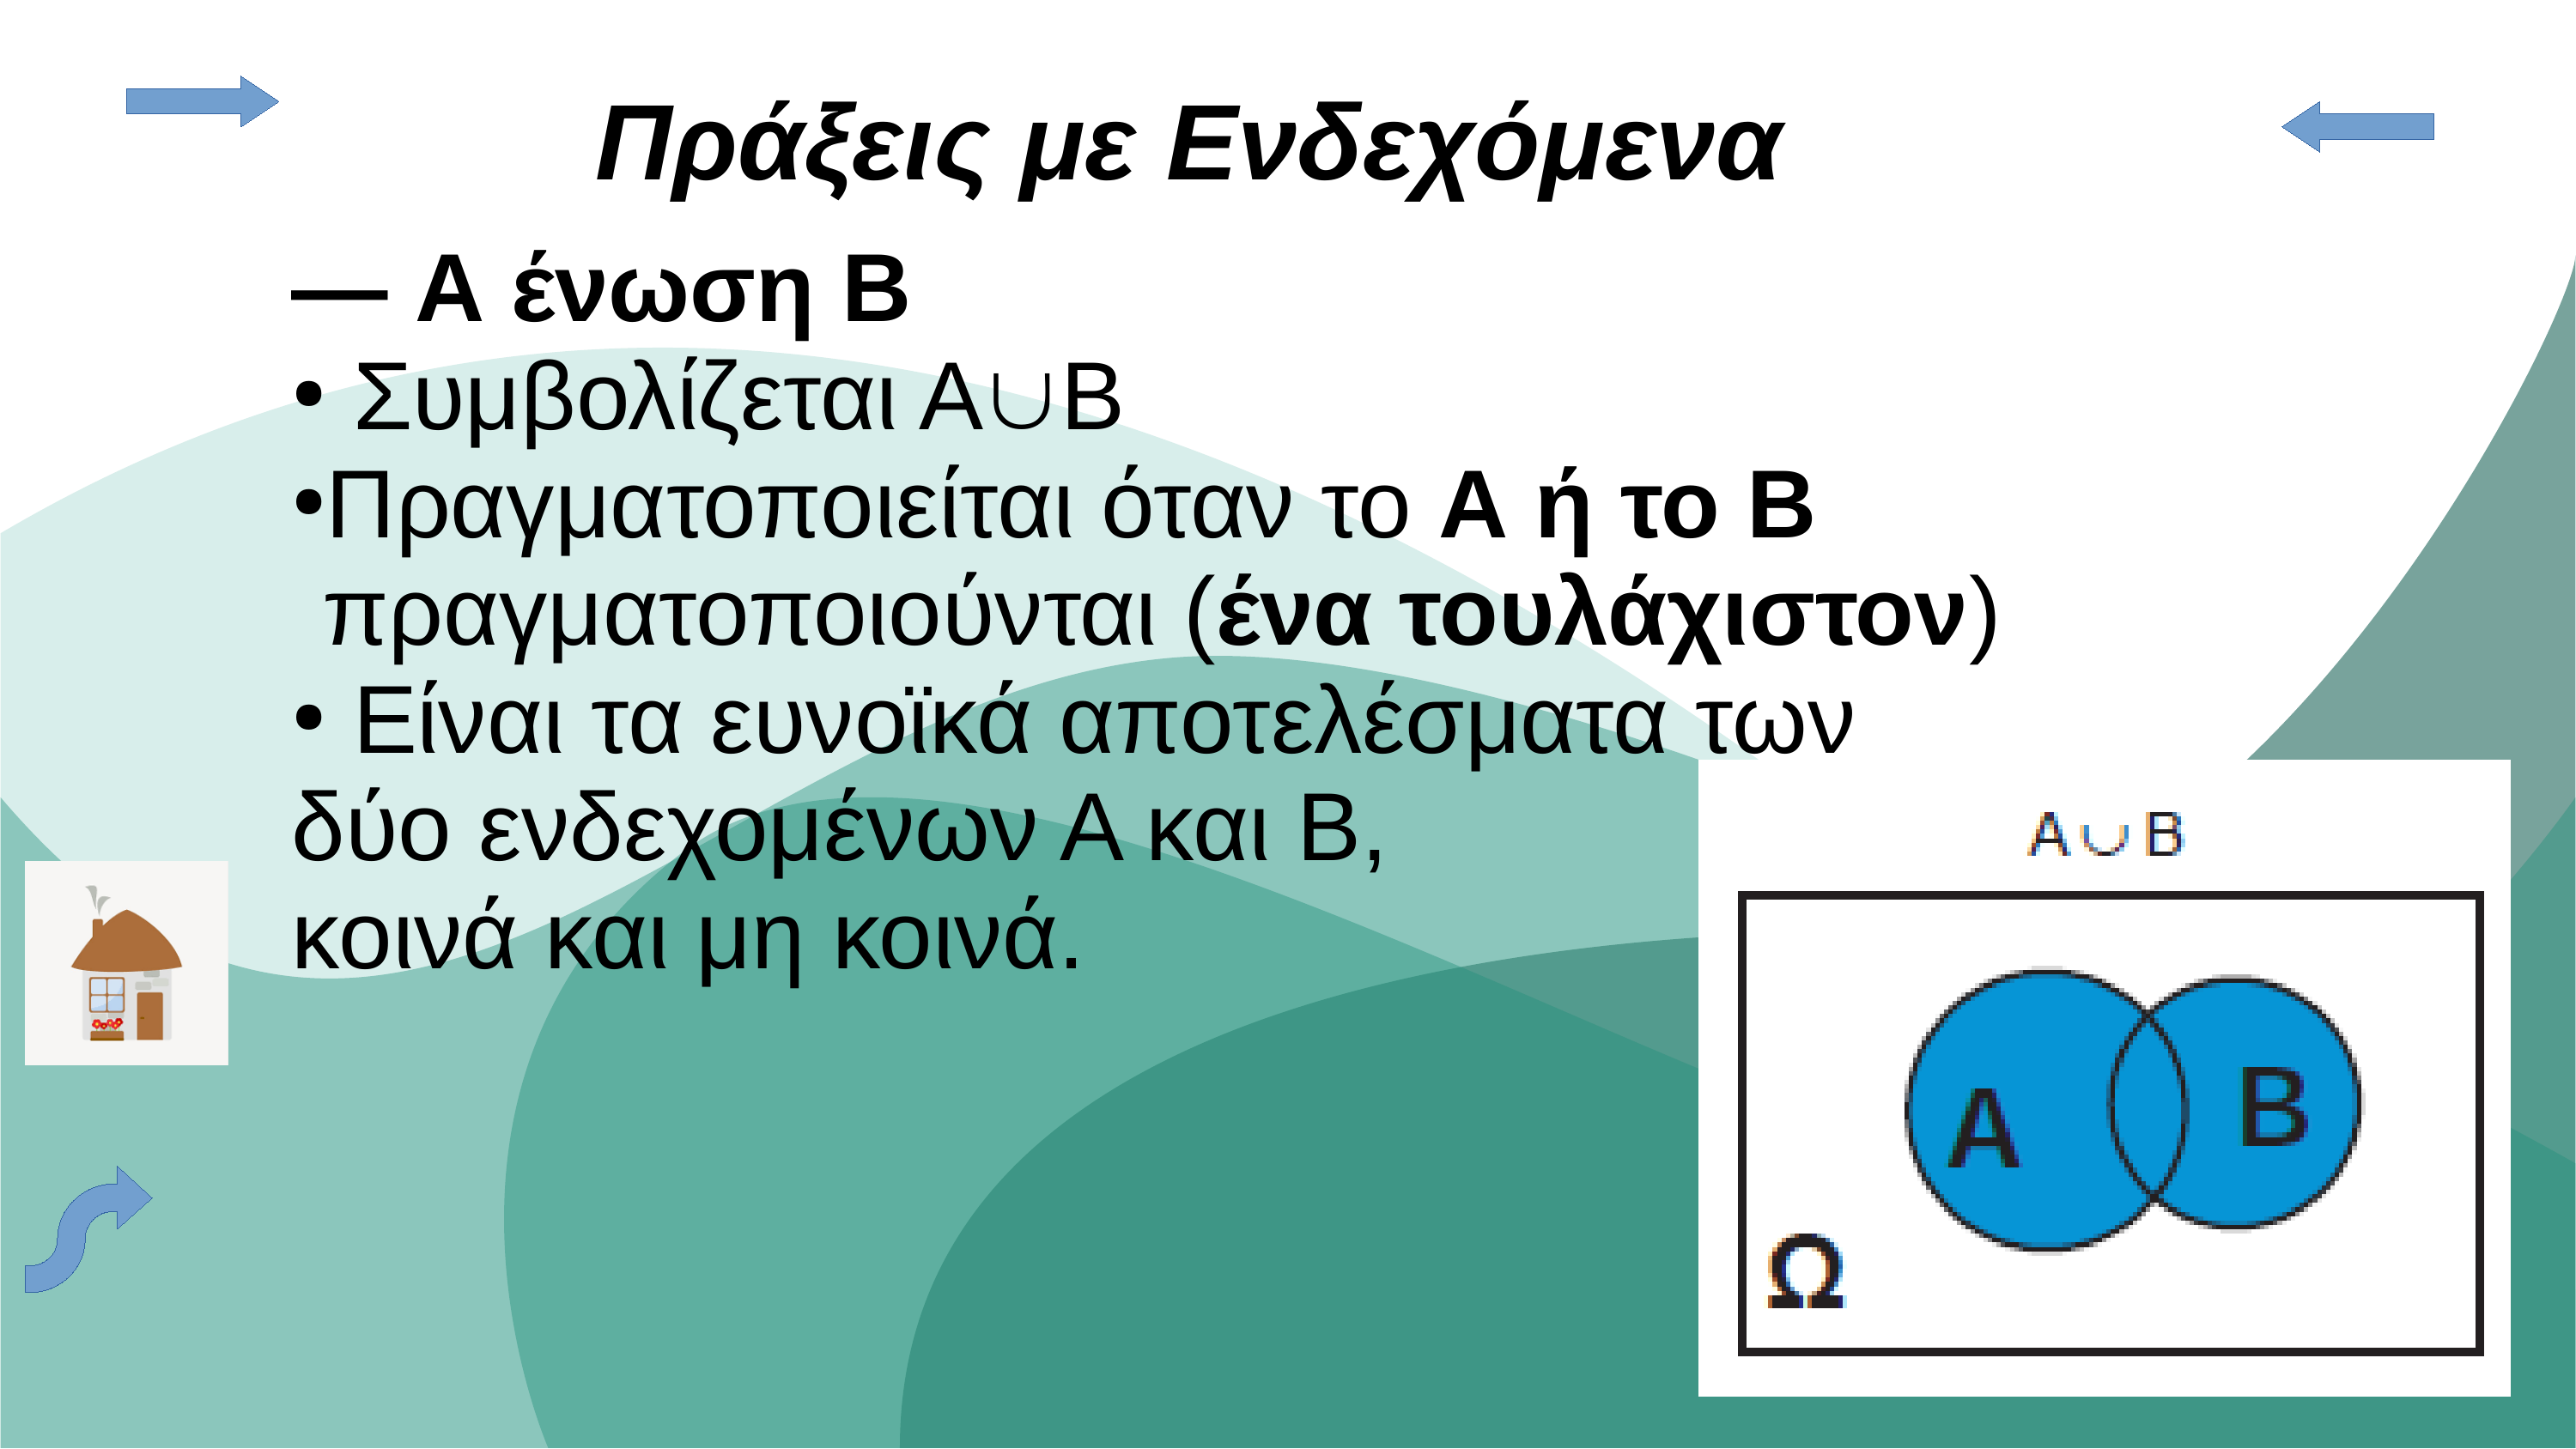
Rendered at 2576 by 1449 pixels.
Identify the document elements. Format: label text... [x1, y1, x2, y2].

text_box Πράξεις με Ενδεχόμενα [583, 76, 1928, 227]
picture [1698, 760, 2511, 1397]
text_box [0, 0, 2576, 1449]
picture [25, 861, 228, 1065]
text_box — Α ένωση Β Συμβολίζεται ΑΒ Πραγματοποιείται όταν το Α ή το Β πραγματοποιούνται (ένα τουλάχιστον) Είναι τα ευνοϊκά αποτελέσματα των δύο ενδεχομένων Α και Β, κοινά και μη κοινά. [278, 227, 2308, 1006]
